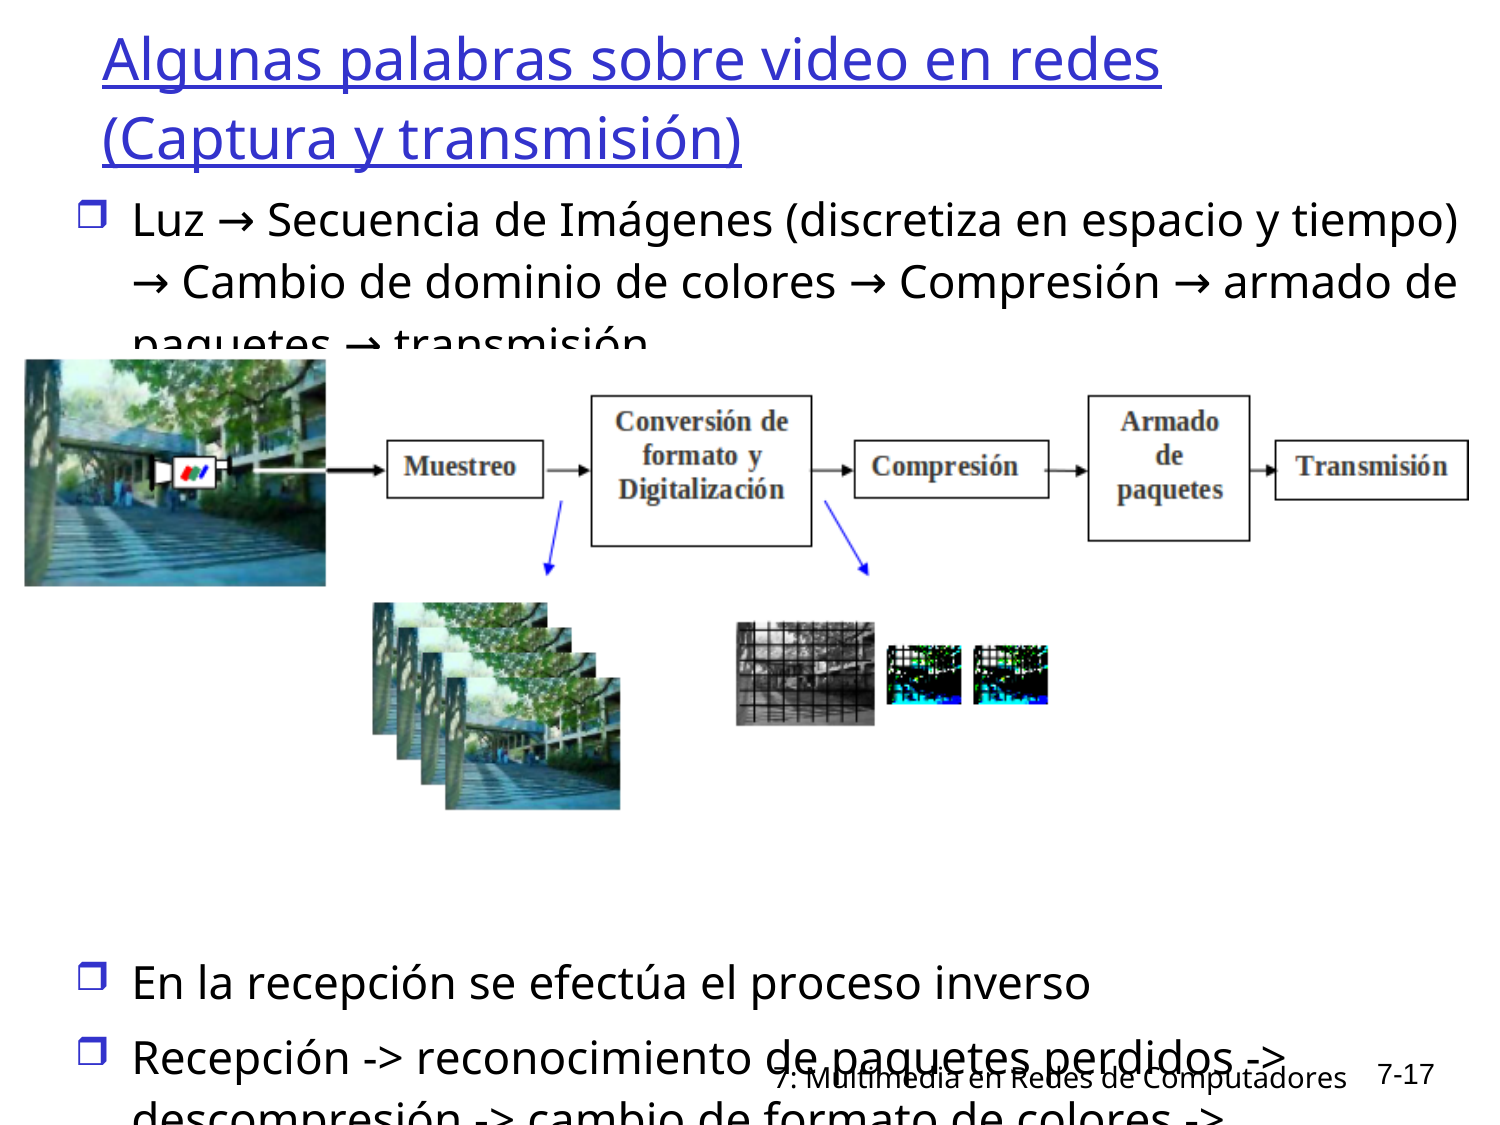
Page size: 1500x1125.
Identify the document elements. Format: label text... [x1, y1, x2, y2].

title Algunas palabras sobre video en redes (Captura y transmisión) [87, 17, 1363, 177]
list Luz → Secuencia de Imágenes (discretiza en espacio y tiempo) → Cambio de dominio de colores → Compresión → armado de paquetes → transmisión En la recepción se efectúa el proceso inverso Recepción -> reconocimiento de paquetes perdidos -> descompresión -> cambio de formato de colores -> despliegue [75, 821, 1463, 1078]
picture [11, 349, 1469, 821]
list Luz → Secuencia de Imágenes (discretiza en espacio y tiempo) → Cambio de dominio de colores → Compresión → armado de paquetes → transmisión En la recepción se efectúa el proceso inverso Recepción -> reconocimiento de paquetes perdidos -> descompresión -> cambio de formato de colores -> despliegue [75, 187, 1463, 349]
